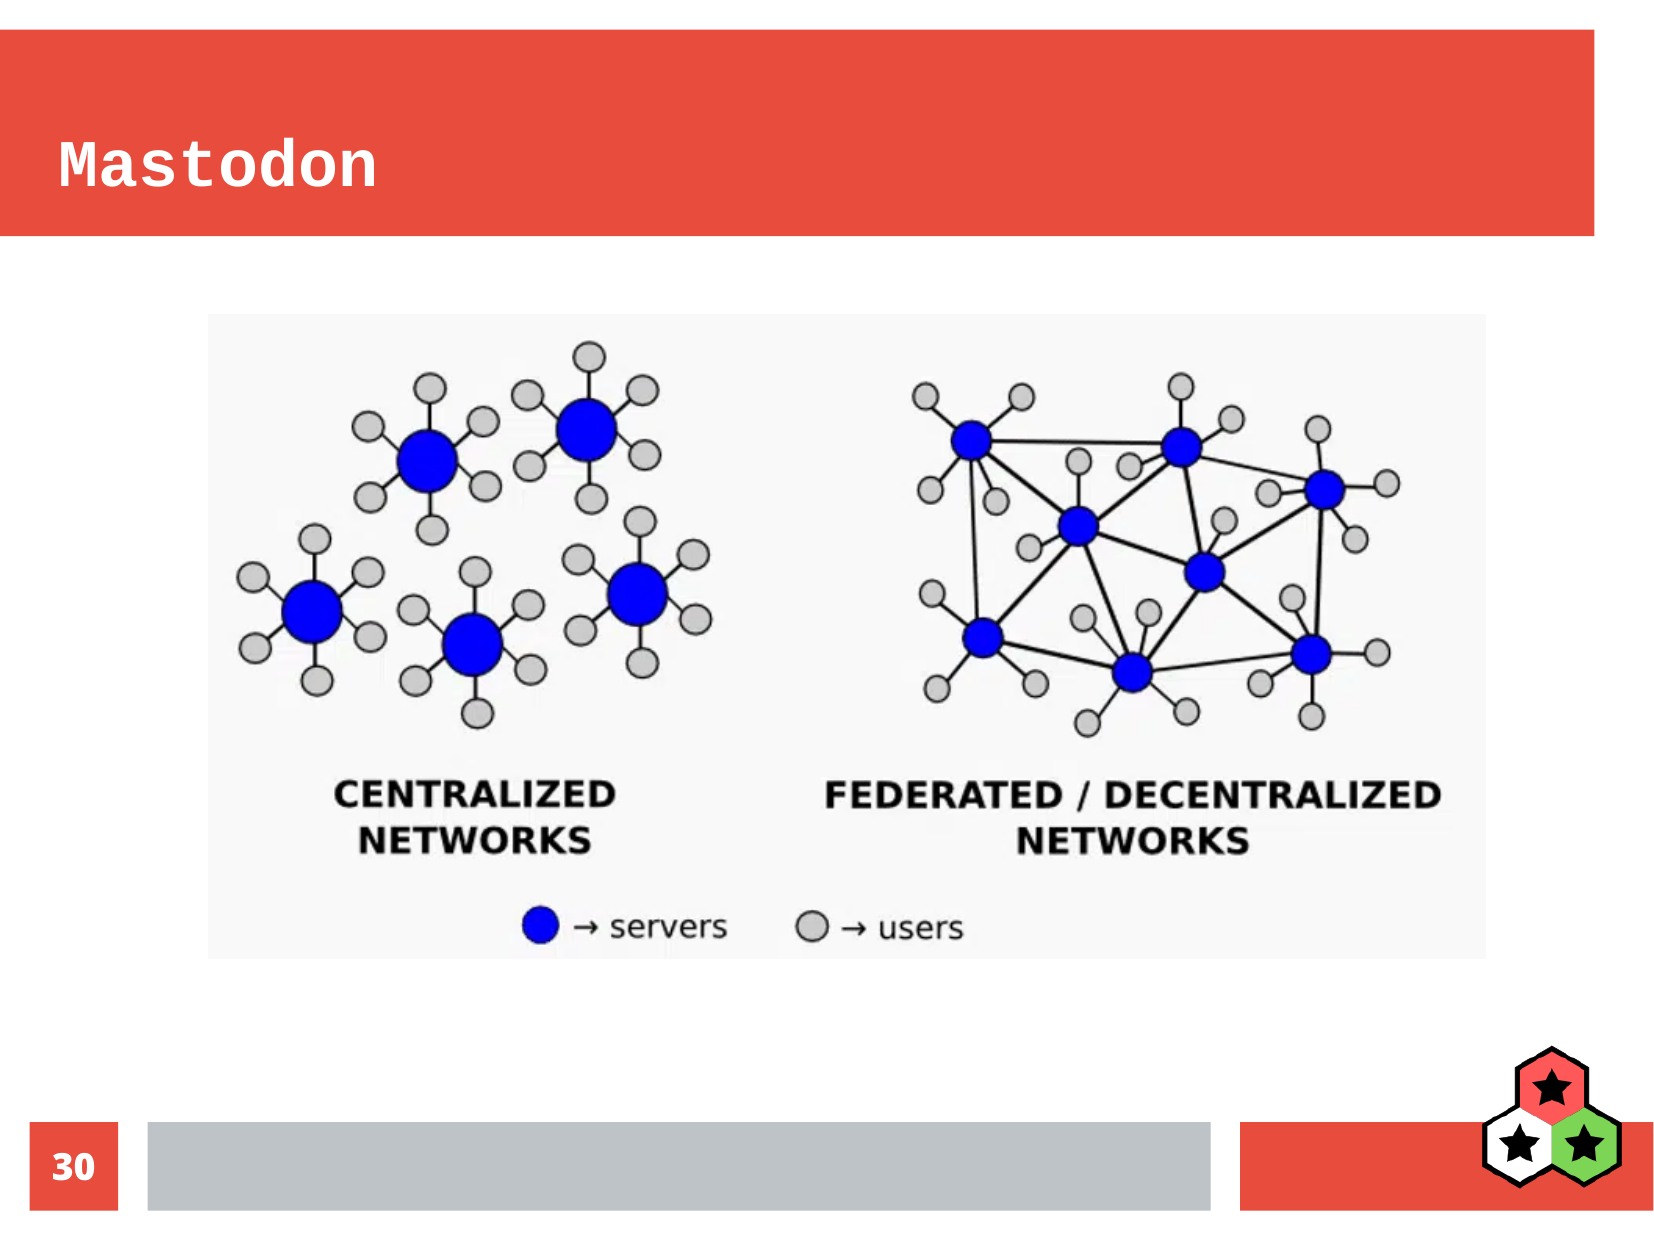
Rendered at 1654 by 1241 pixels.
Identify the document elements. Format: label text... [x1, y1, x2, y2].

picture [1463, 1028, 1640, 1205]
title Mastodon [59, 59, 1595, 207]
picture [208, 314, 1486, 959]
